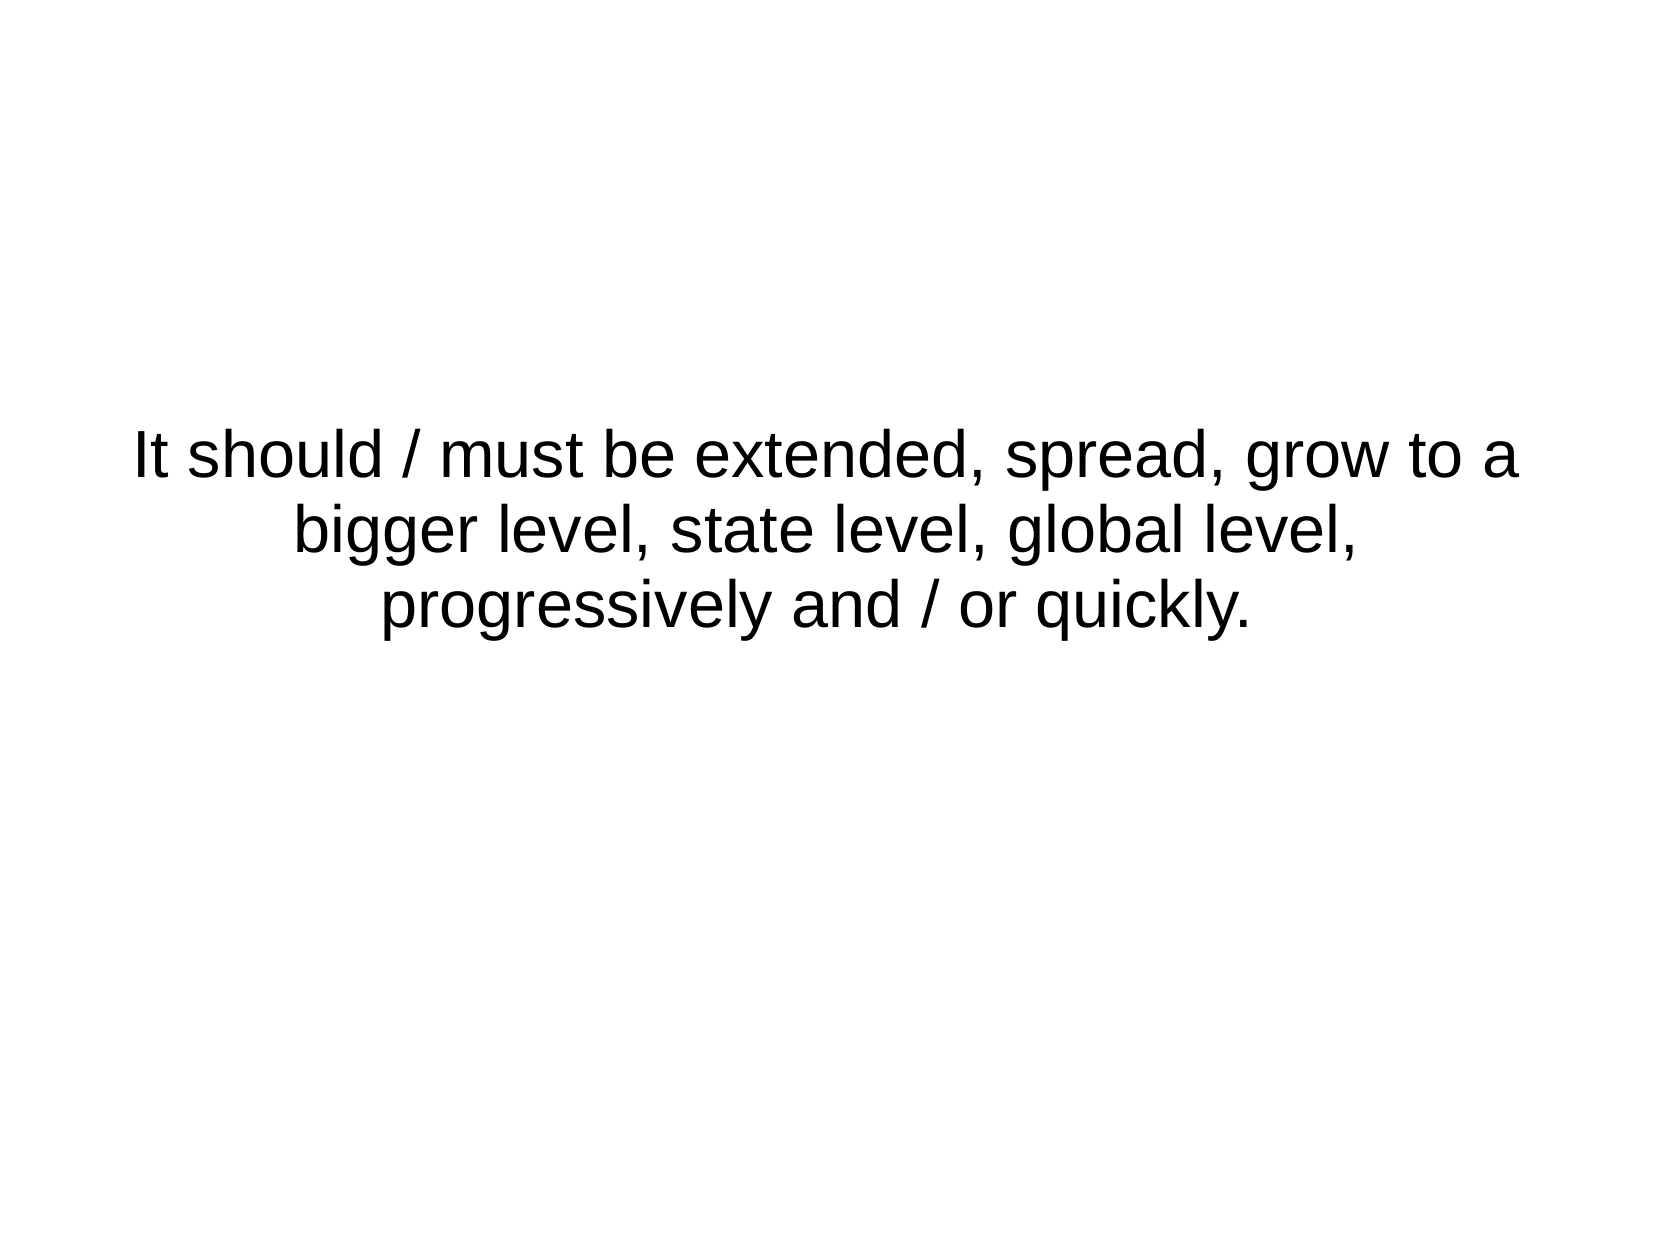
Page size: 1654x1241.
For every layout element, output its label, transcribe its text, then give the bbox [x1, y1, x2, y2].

subtitle It should / must be extended, spread, grow to a bigger level, state level, global level, progressively and / or quickly. [82, 49, 1571, 1010]
